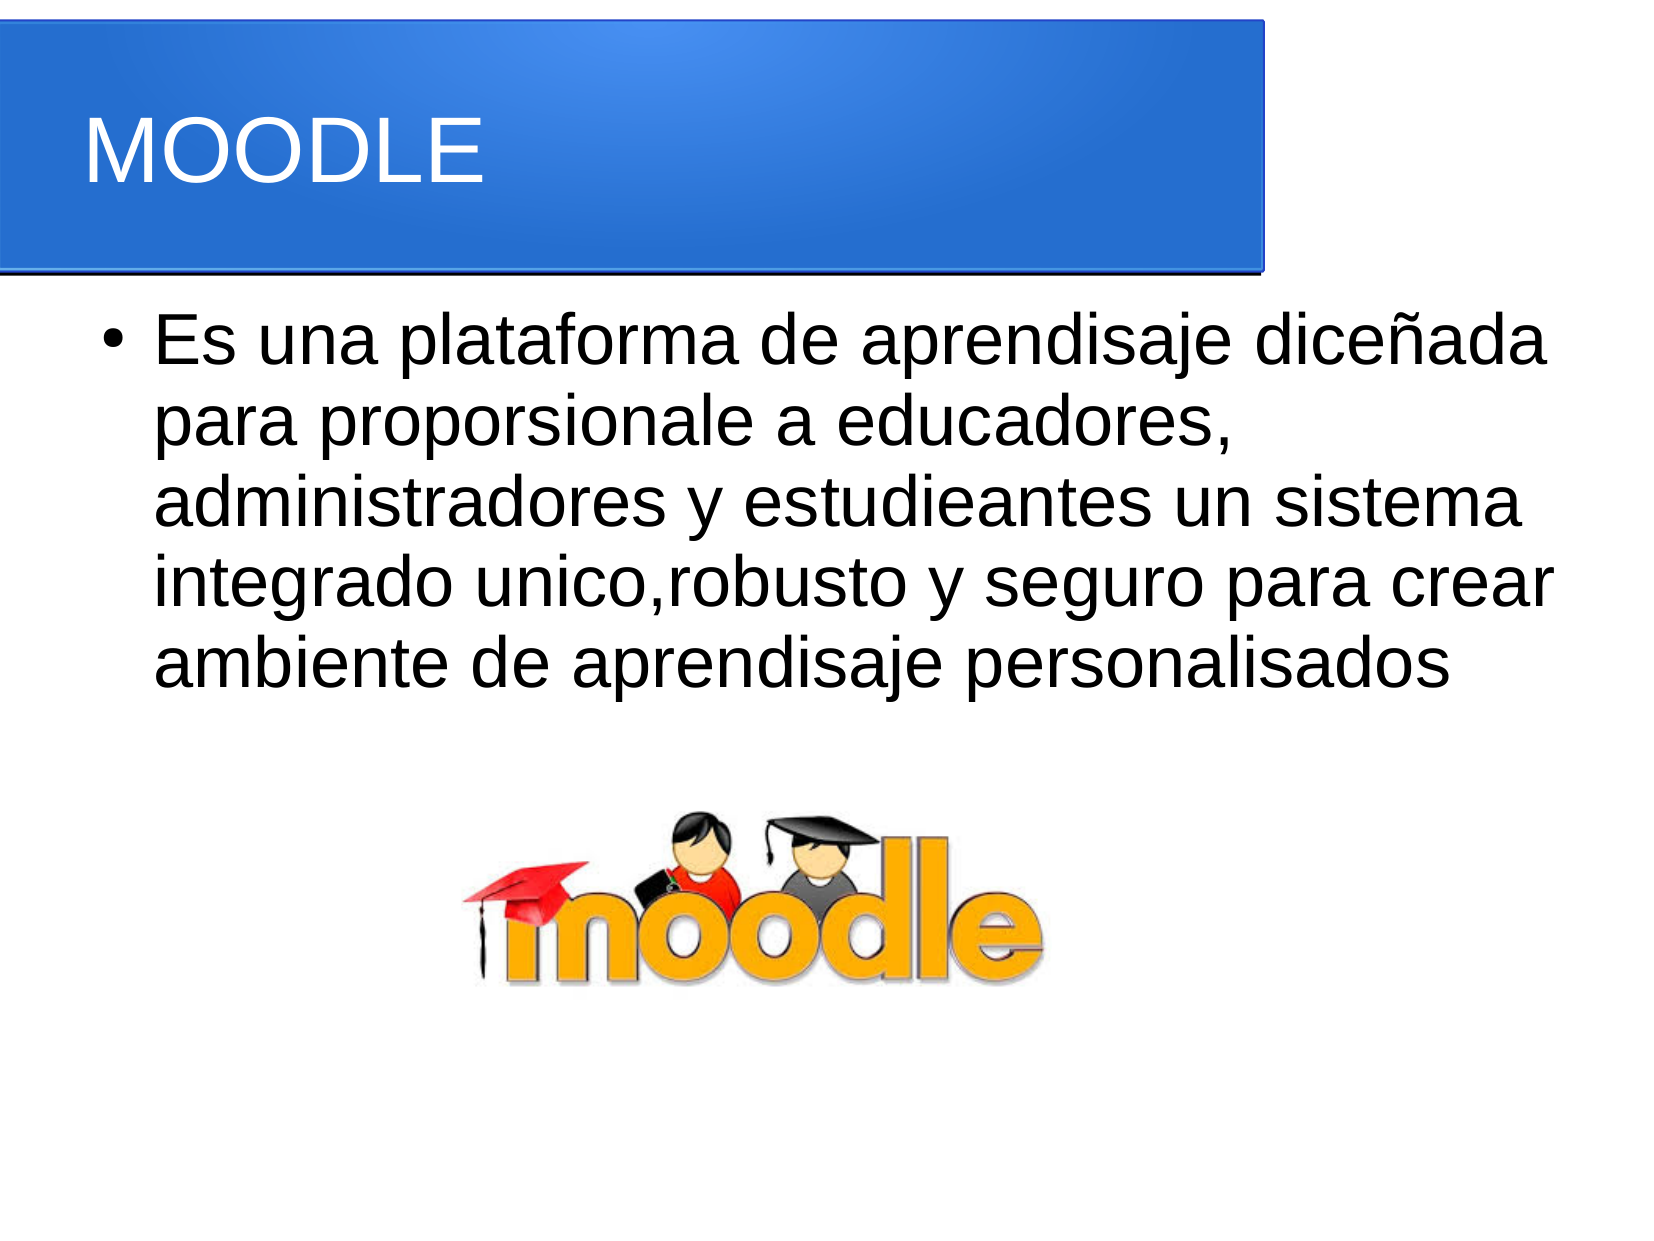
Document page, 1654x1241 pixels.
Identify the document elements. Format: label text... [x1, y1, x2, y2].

title MOODLE [82, 47, 1235, 252]
list Es una plataforma de aprendisaje diceñada para proporsionale a educadores, administradores y estudieantes un sistema integrado unico,robusto y seguro para crear ambiente de aprendisaje personalisados [82, 299, 1571, 1019]
picture [449, 799, 1052, 1004]
